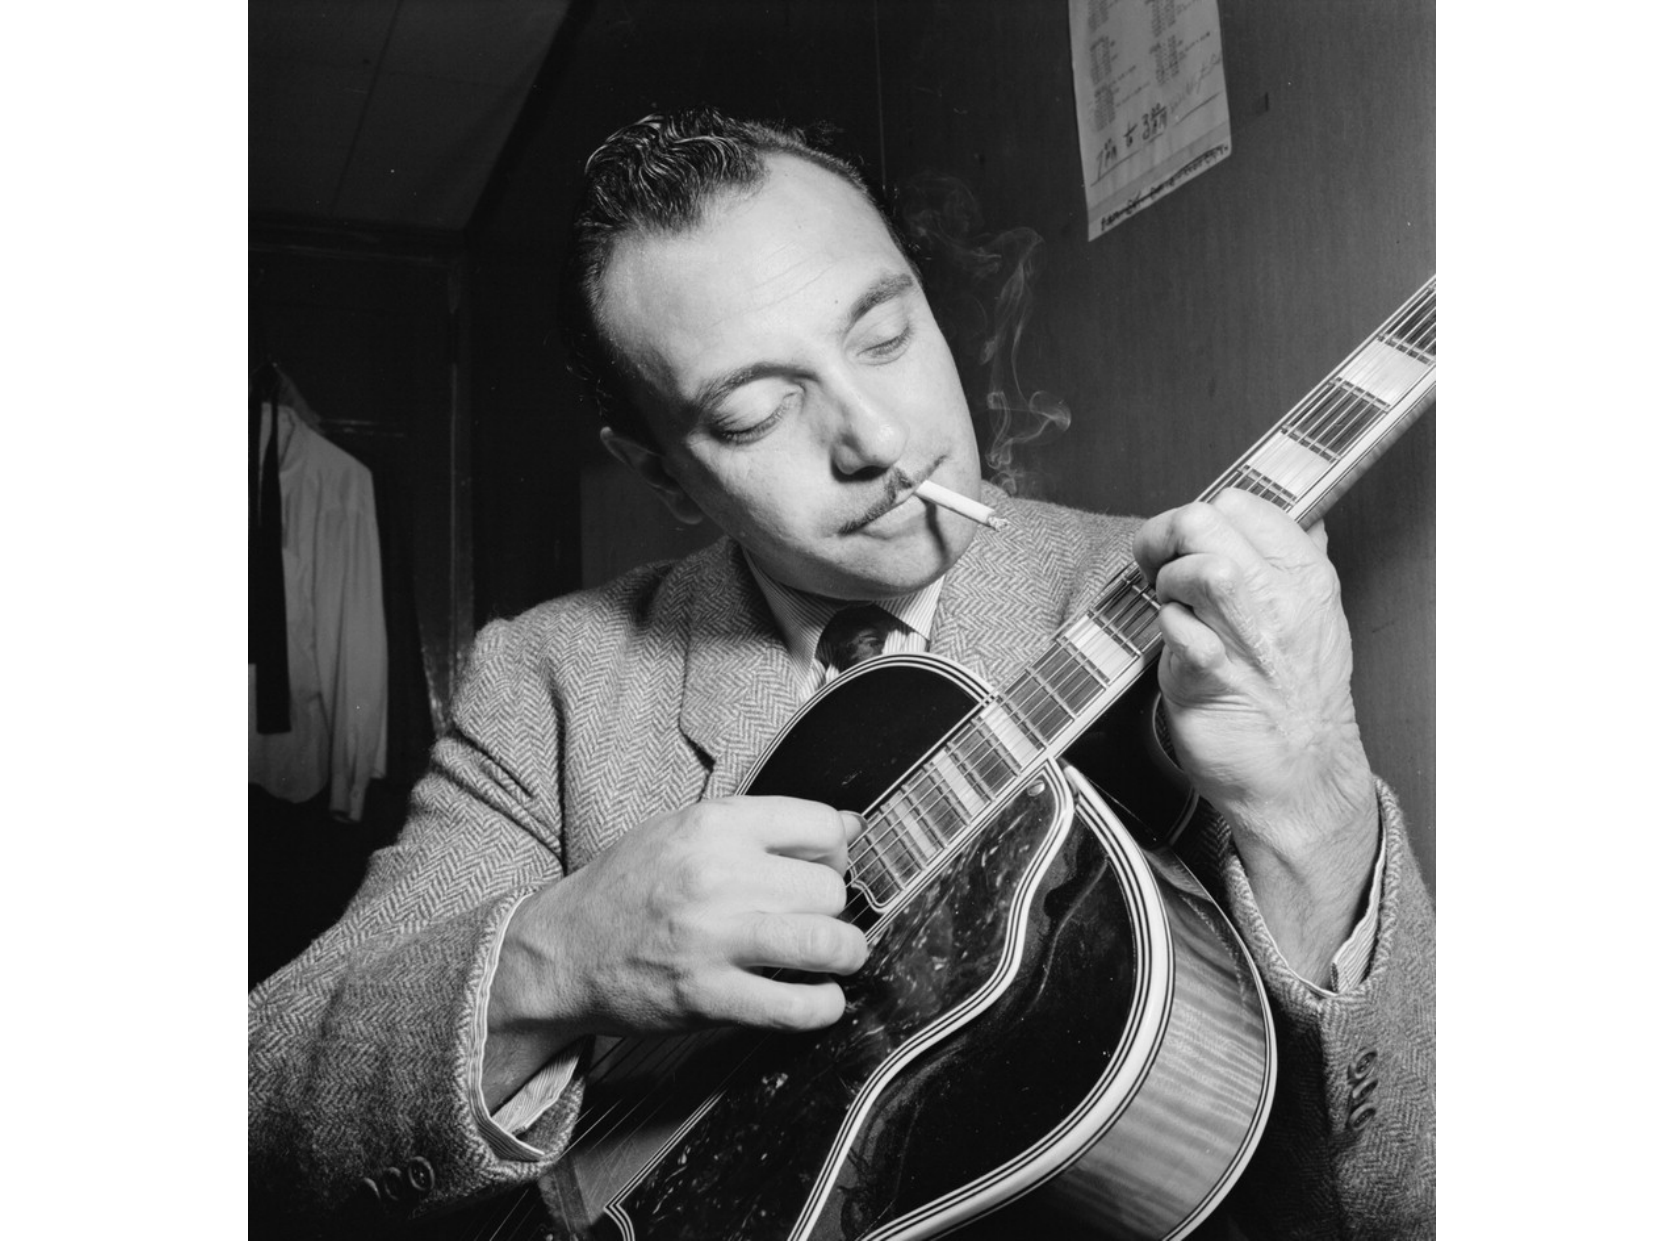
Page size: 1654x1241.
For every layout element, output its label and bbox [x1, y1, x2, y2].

picture [248, 0, 1436, 1241]
